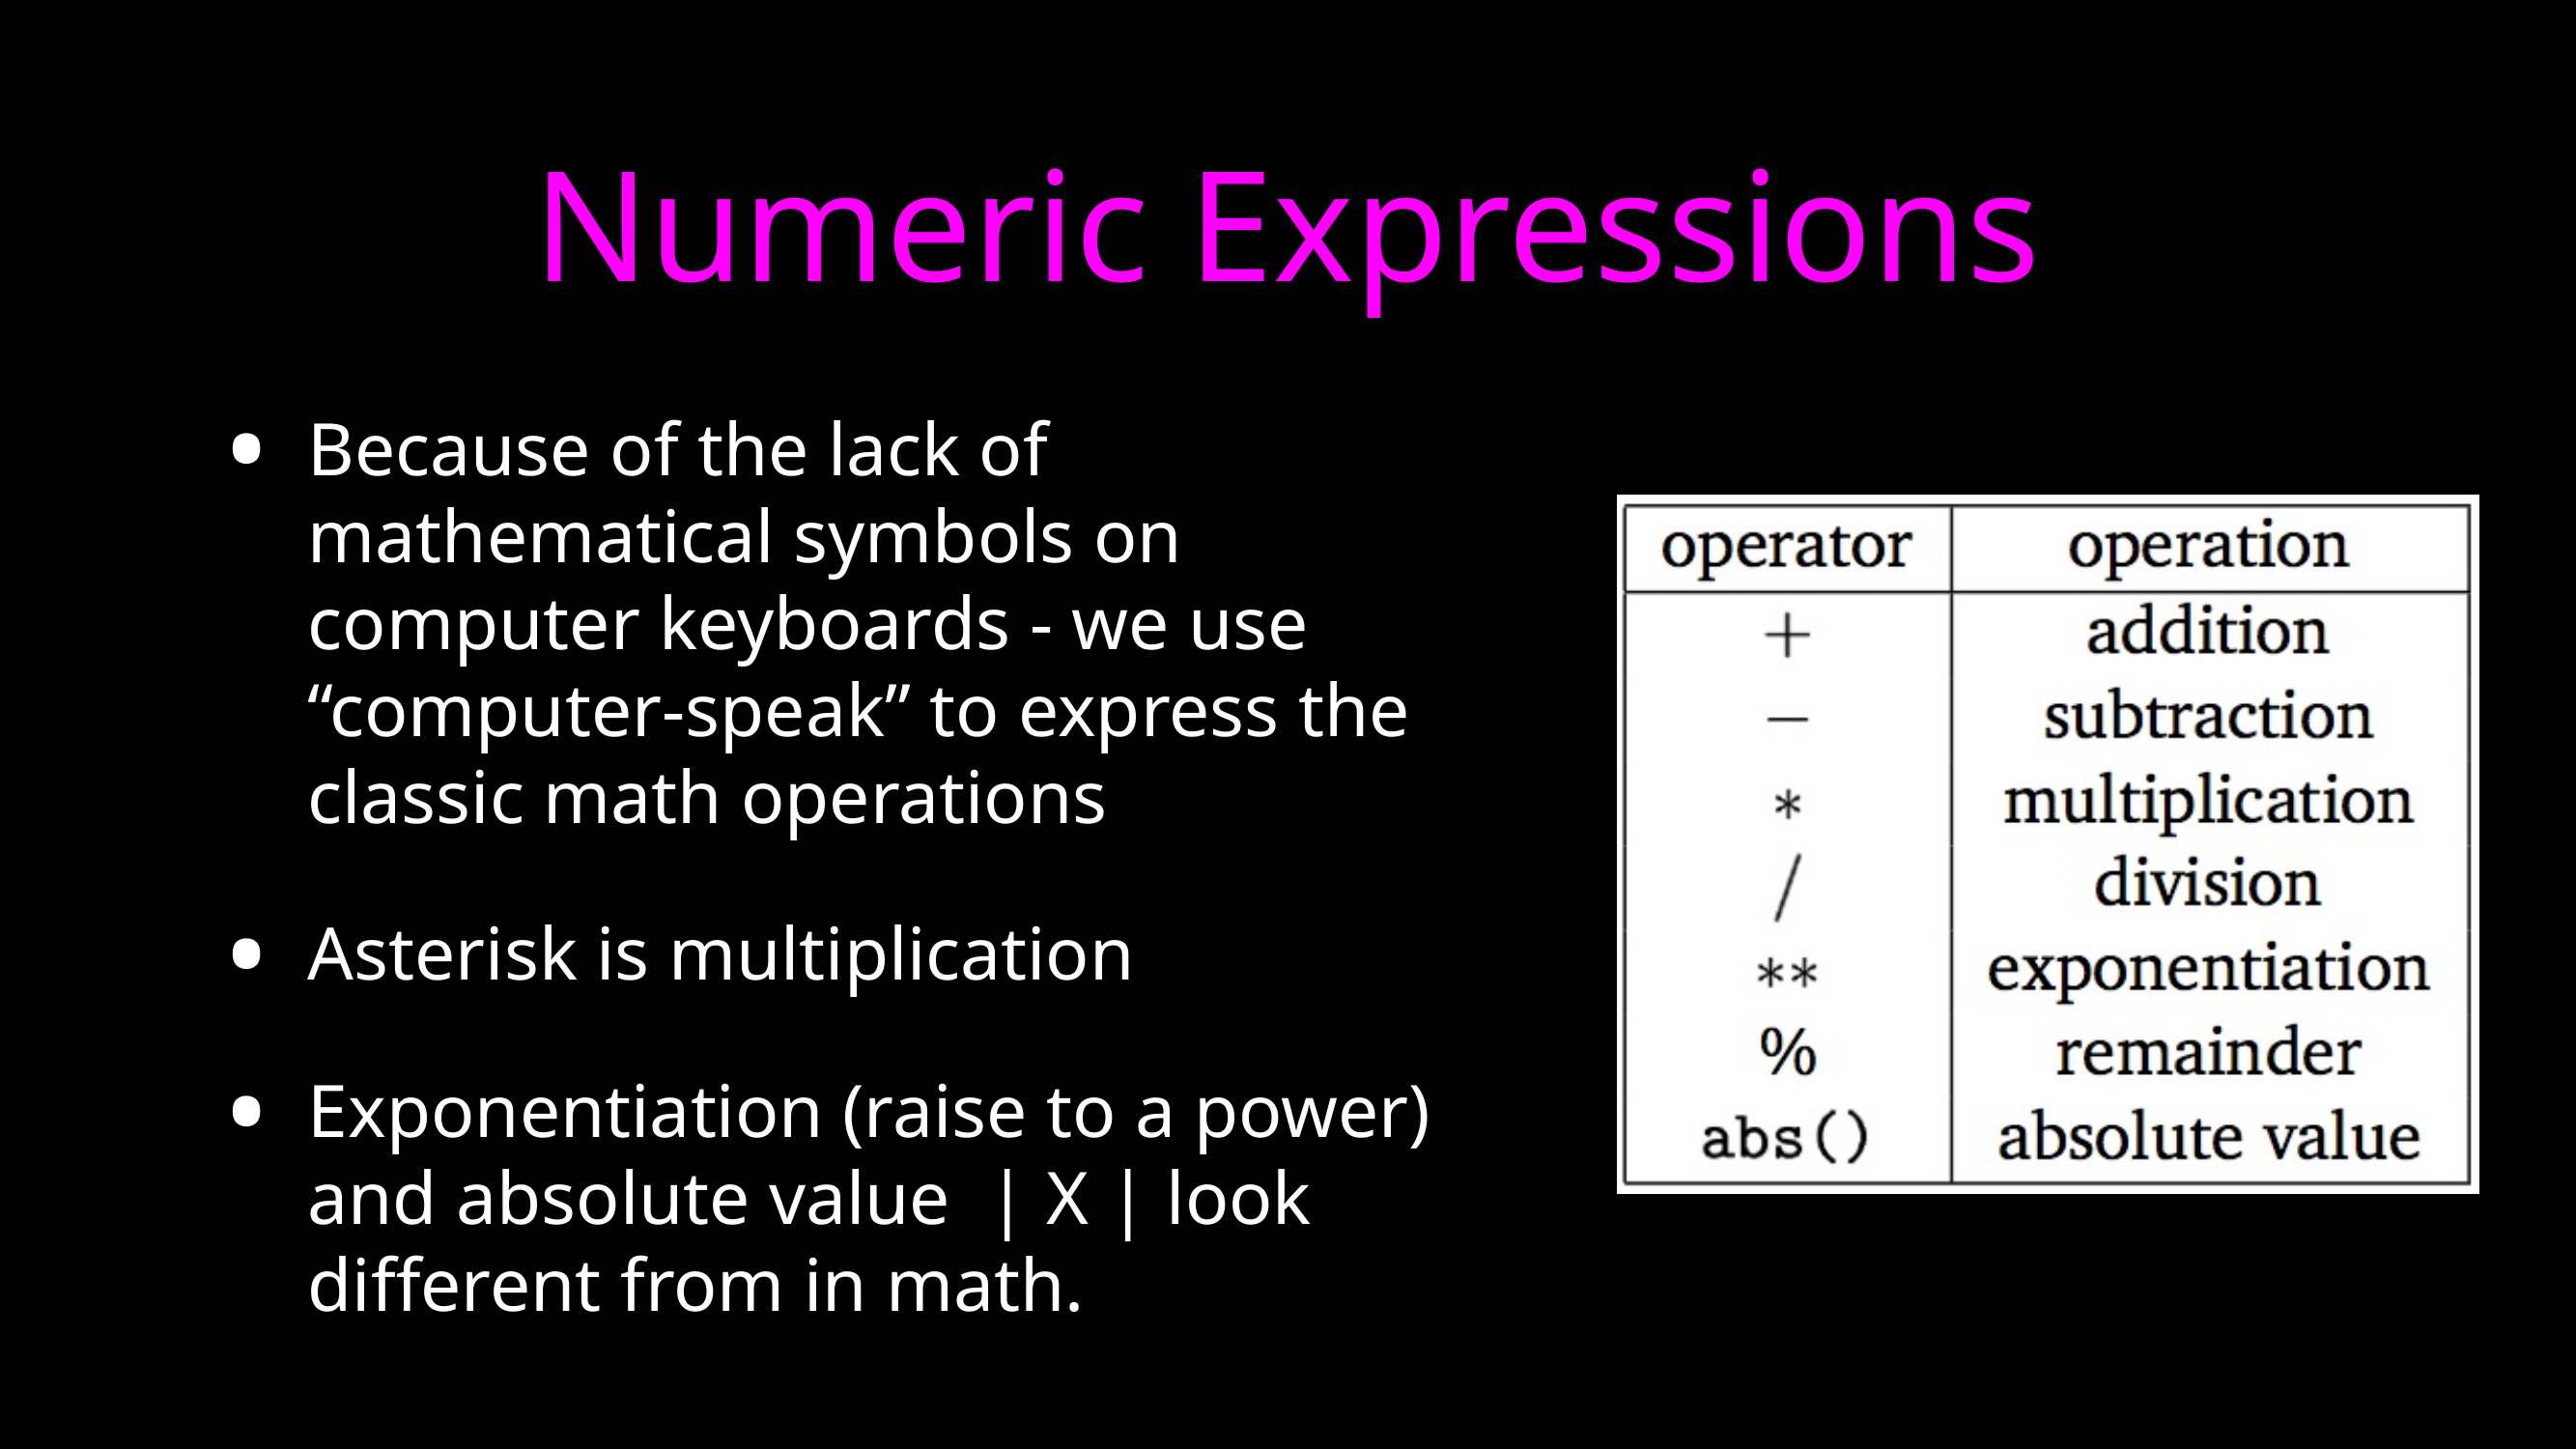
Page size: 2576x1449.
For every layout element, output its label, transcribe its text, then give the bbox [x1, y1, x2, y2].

picture [1617, 495, 2479, 1194]
title Numeric Expressions [183, 38, 2392, 403]
list Because of the lack of mathematical symbols on computer keyboards - we use “computer-speak” to express the classic math operations Asterisk is multiplication Exponentiation (raise to a power) and absolute value | X | look different from in math. [183, 412, 1500, 1317]
